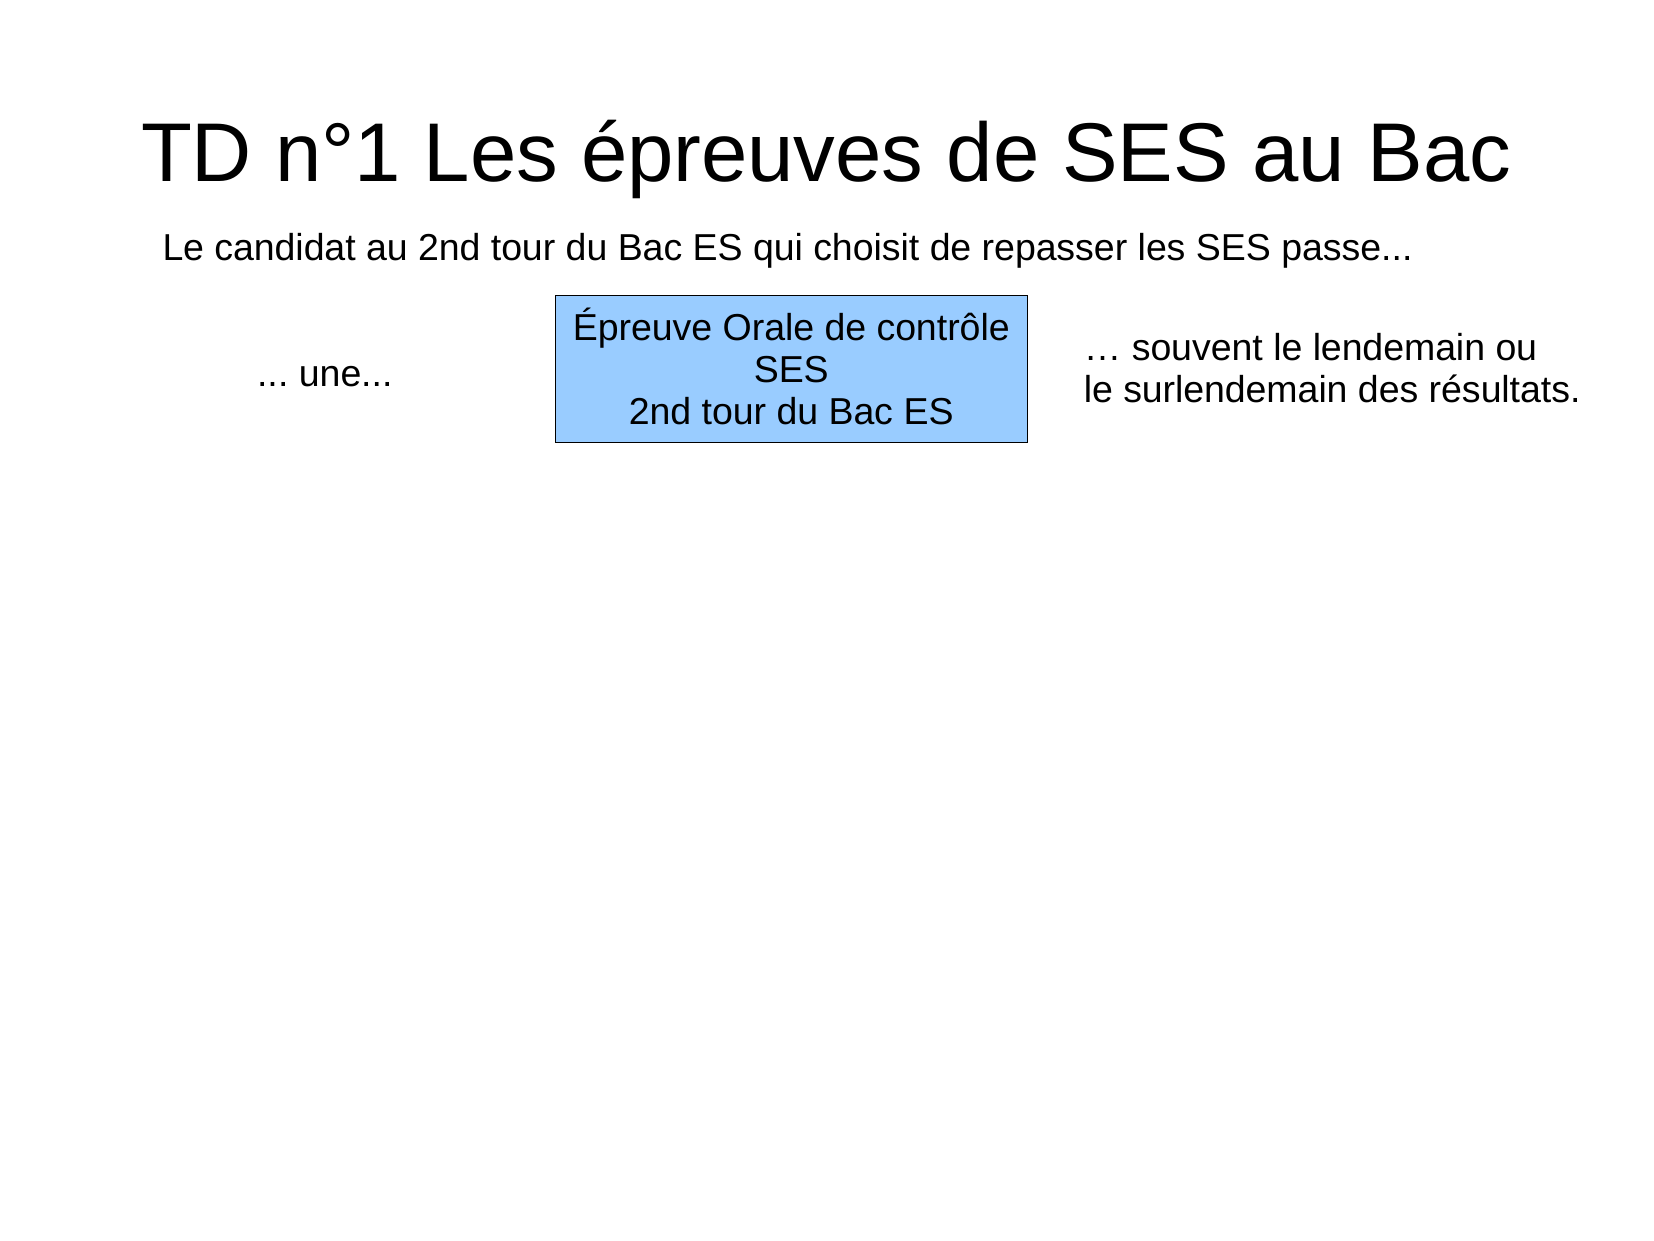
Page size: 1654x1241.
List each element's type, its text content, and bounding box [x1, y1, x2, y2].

text_box … souvent le lendemain ou le surlendemain des résultats. [1069, 318, 1597, 418]
text_box Épreuve Orale de contrôle SES 2nd tour du Bac ES [555, 295, 1028, 443]
text_box ... une... [147, 345, 502, 403]
text_box Le candidat au 2nd tour du Bac ES qui choisit de repasser les SES passe... [147, 218, 1431, 276]
title TD n°1 Les épreuves de SES au Bac [82, 49, 1571, 257]
